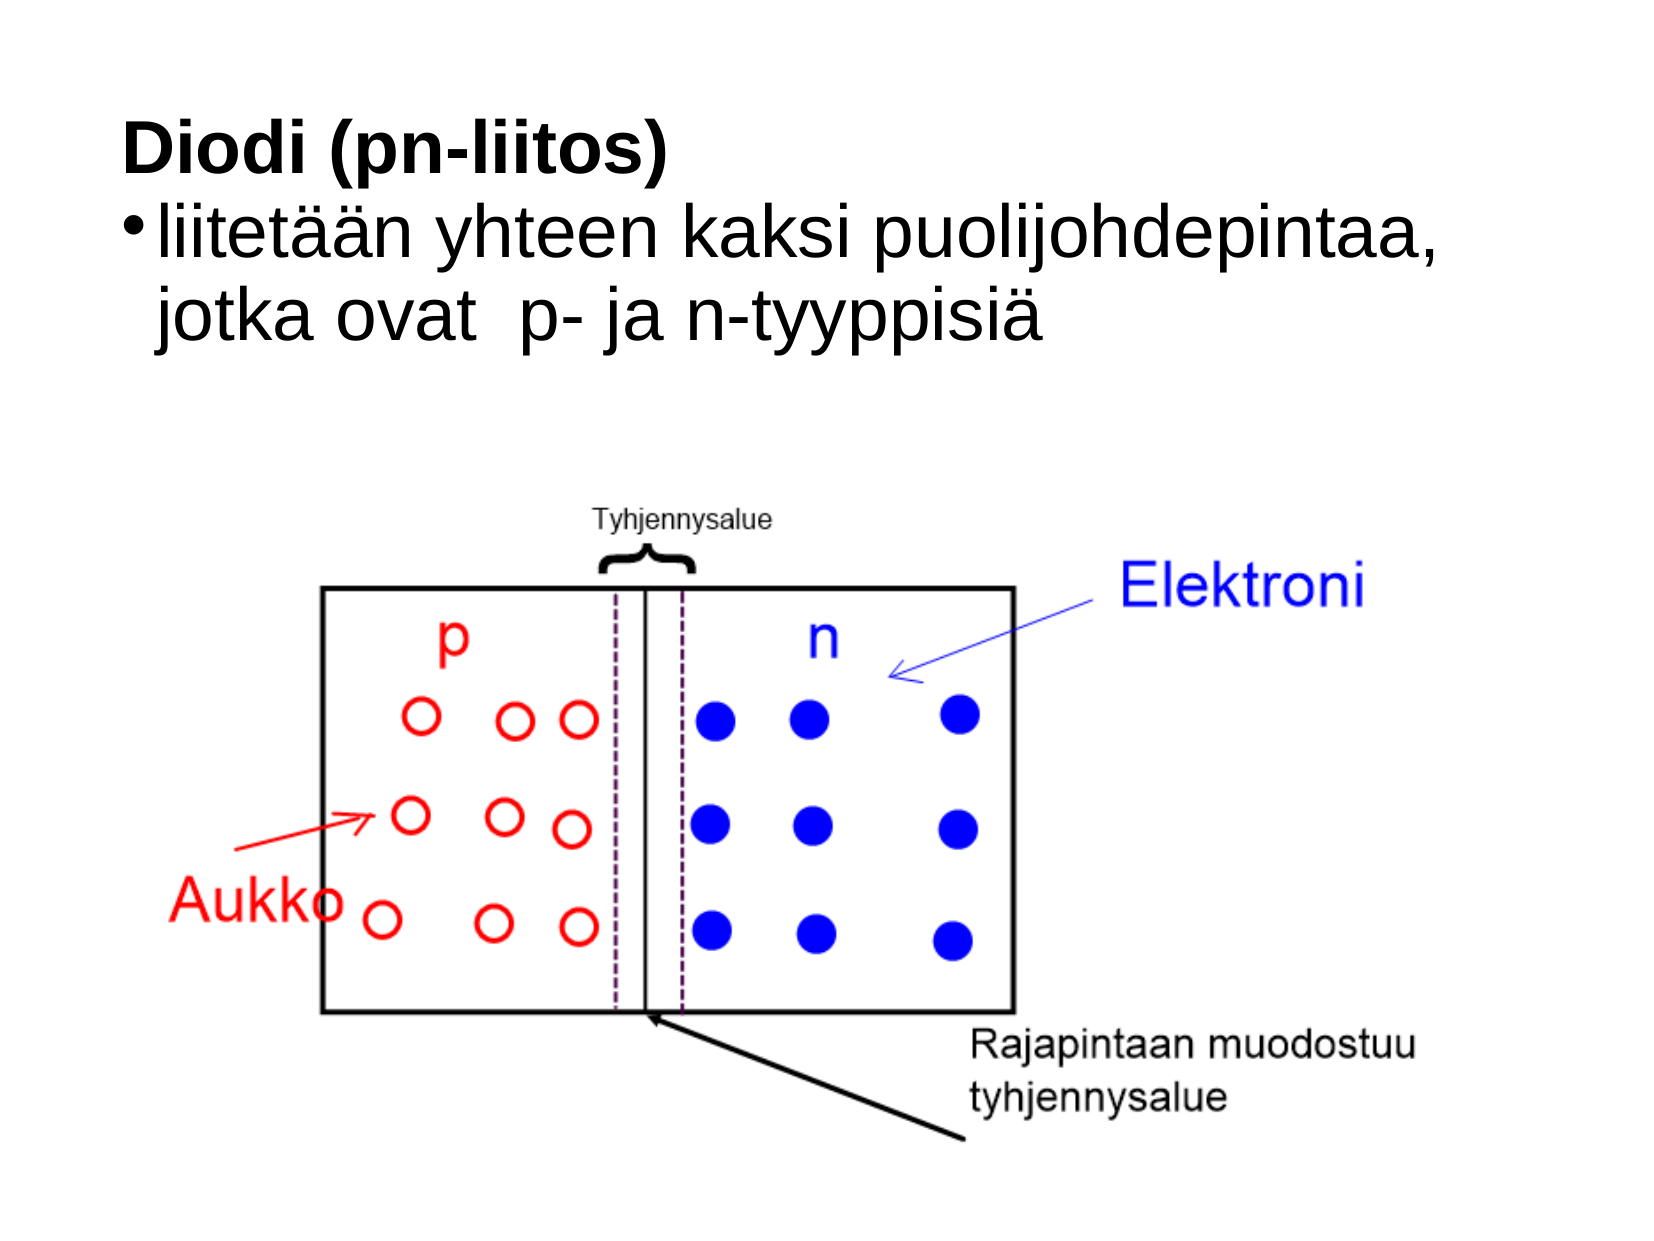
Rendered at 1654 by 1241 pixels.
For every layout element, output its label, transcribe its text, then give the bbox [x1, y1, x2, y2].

text_box Diodi (pn-liitos) liitetään yhteen kaksi puolijohdepintaa, jotka ovat p- ja n-tyyppisiä [106, 99, 1618, 456]
picture [121, 425, 1524, 1183]
